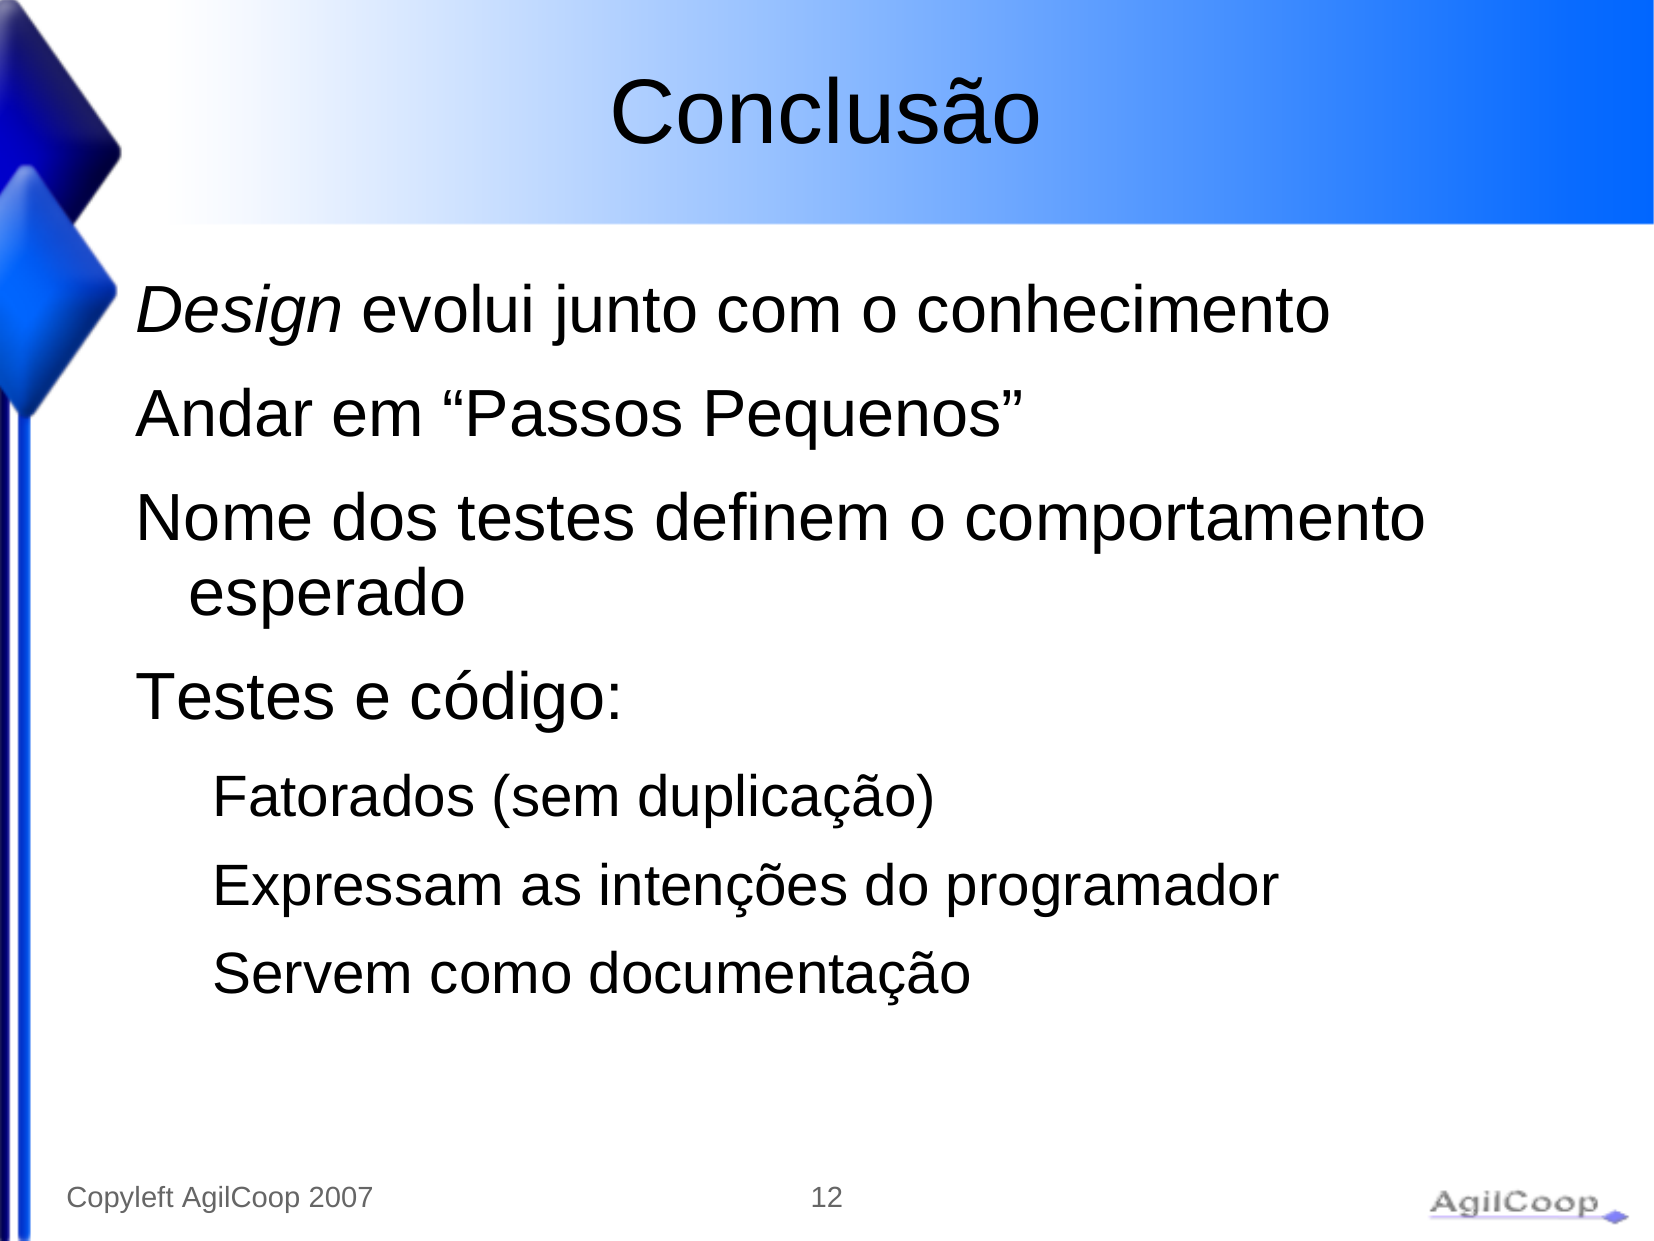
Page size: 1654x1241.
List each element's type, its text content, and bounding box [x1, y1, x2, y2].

title Conclusão [82, 8, 1571, 216]
picture [0, 0, 1654, 1241]
list Design evolui junto com o conhecimento Andar em “Passos Pequenos” Nome dos testes definem o comportamento esperado Testes e código: Fatorados (sem duplicação) Expressam as intenções do programador Servem como documentação [118, 271, 1607, 1108]
